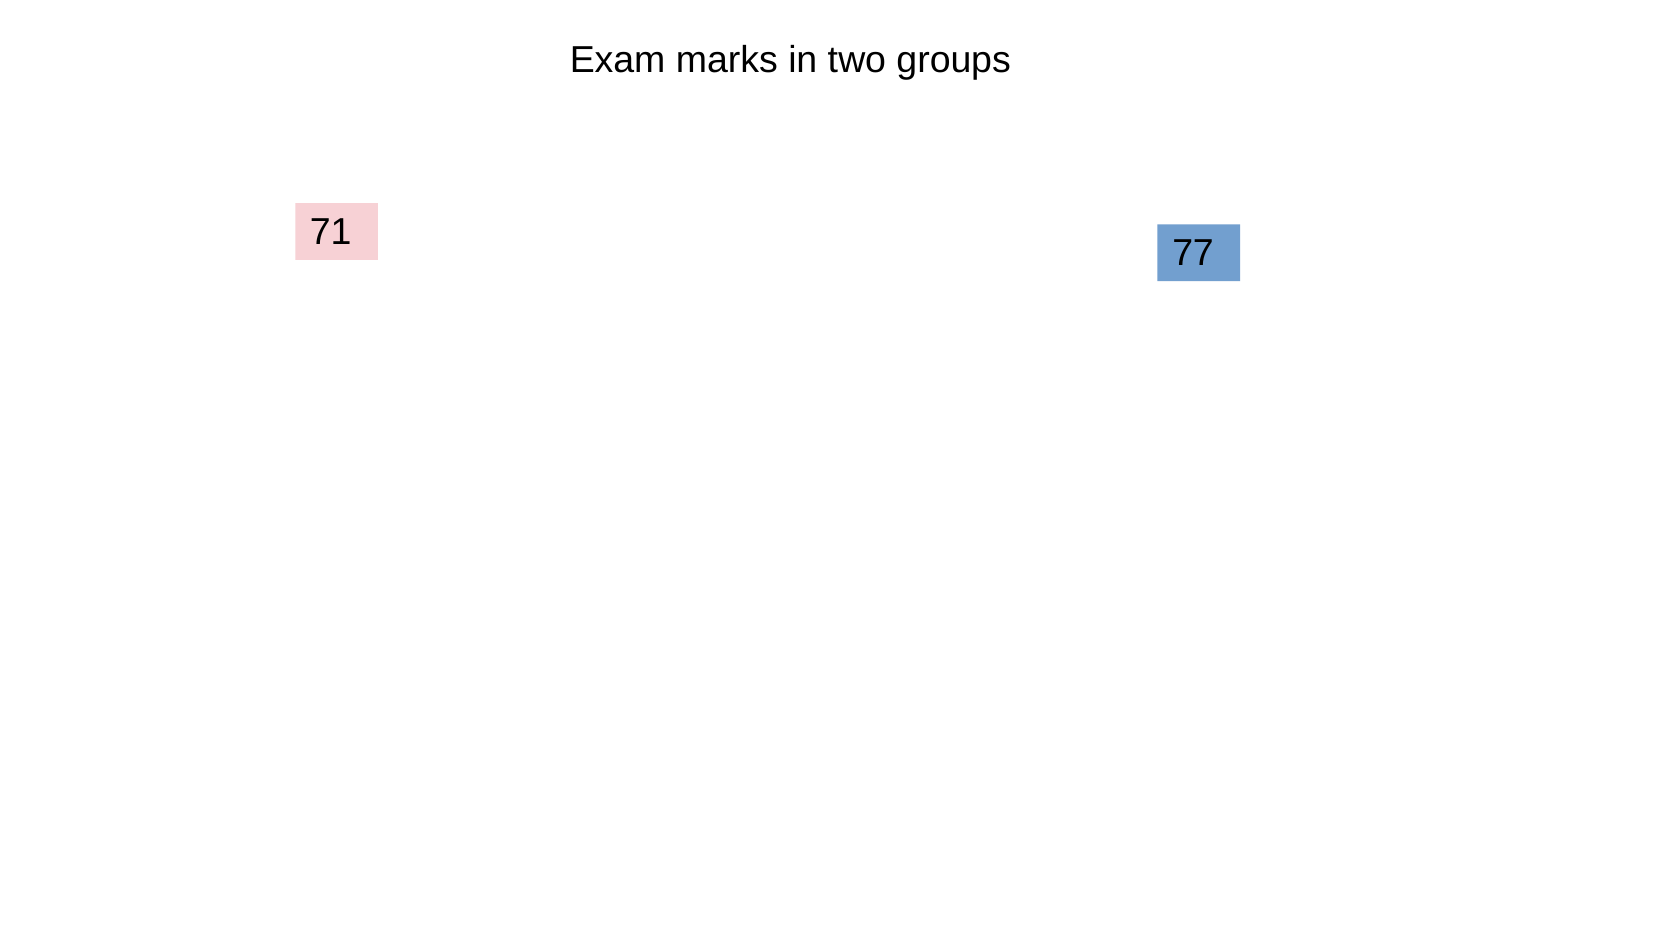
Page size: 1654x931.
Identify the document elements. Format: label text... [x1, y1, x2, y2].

text_box 77 [1157, 224, 1241, 282]
text_box 71 [295, 203, 378, 260]
text_box Exam marks in two groups [555, 31, 1087, 88]
